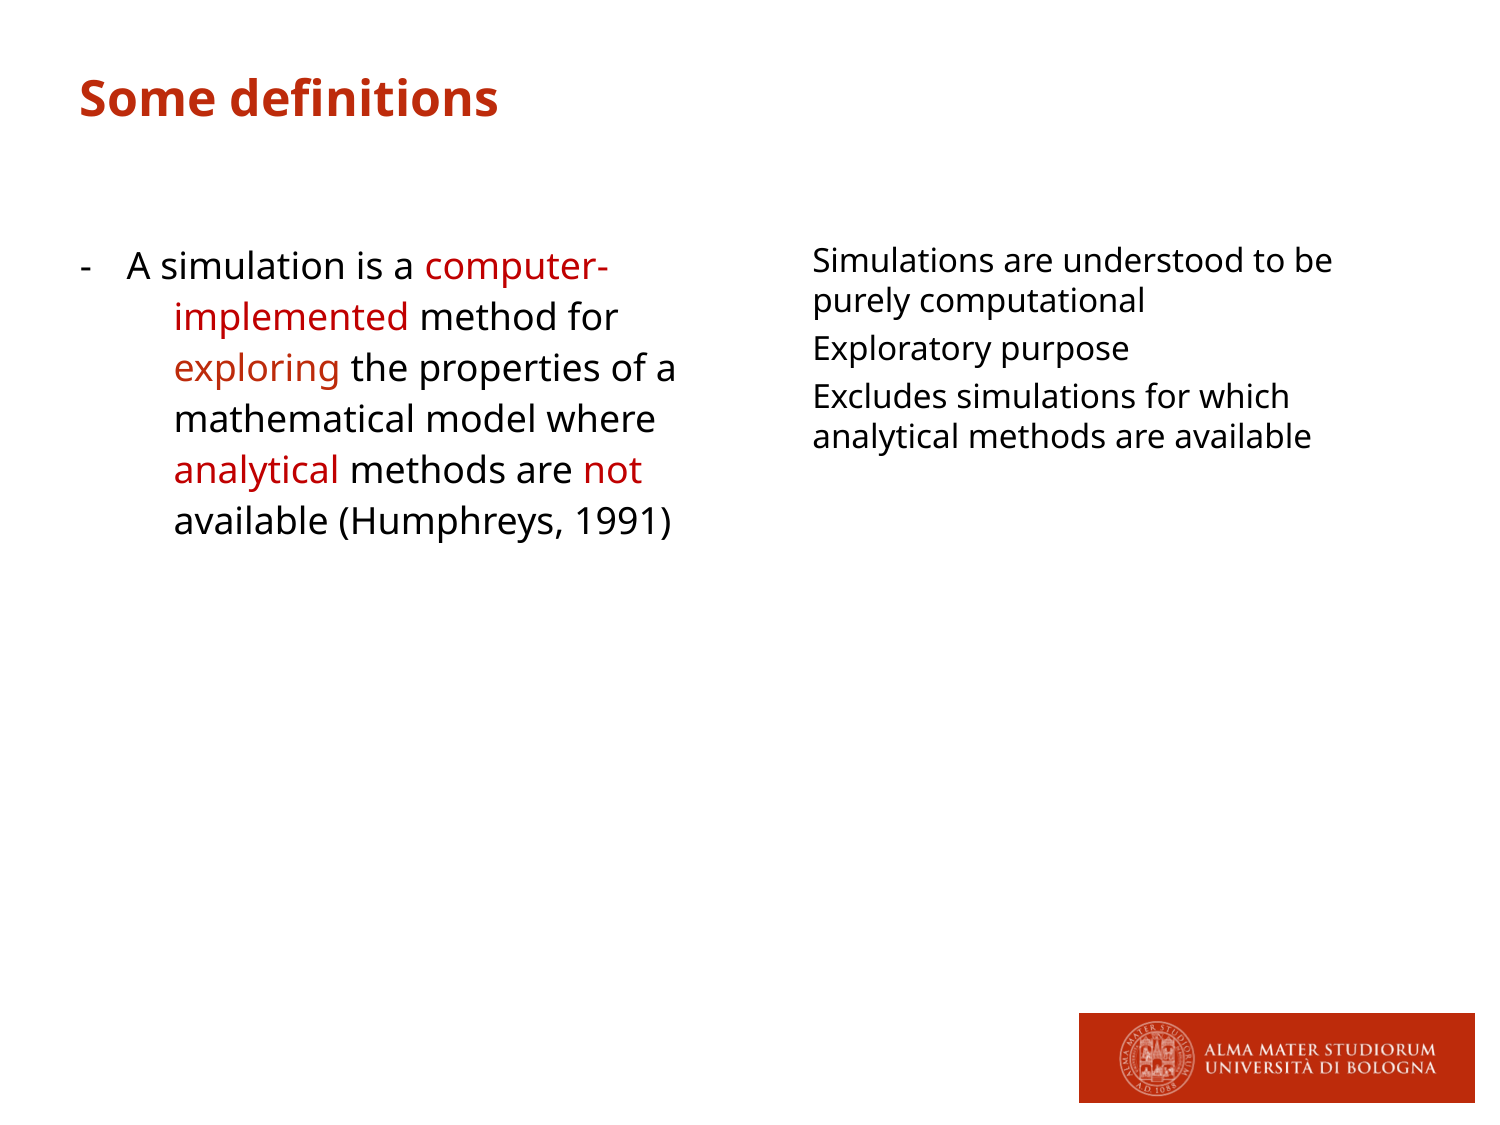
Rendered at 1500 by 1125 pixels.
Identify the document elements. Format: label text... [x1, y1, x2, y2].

text_box Simulations are understood to be purely computational Exploratory purpose Excludes simulations for which analytical methods are available [797, 231, 1447, 988]
list Some definitions [64, 78, 1447, 185]
list A simulation is a computer-implemented method for exploring the properties of a mathematical model where analytical methods are not available (Humphreys, 1991) [64, 231, 786, 988]
